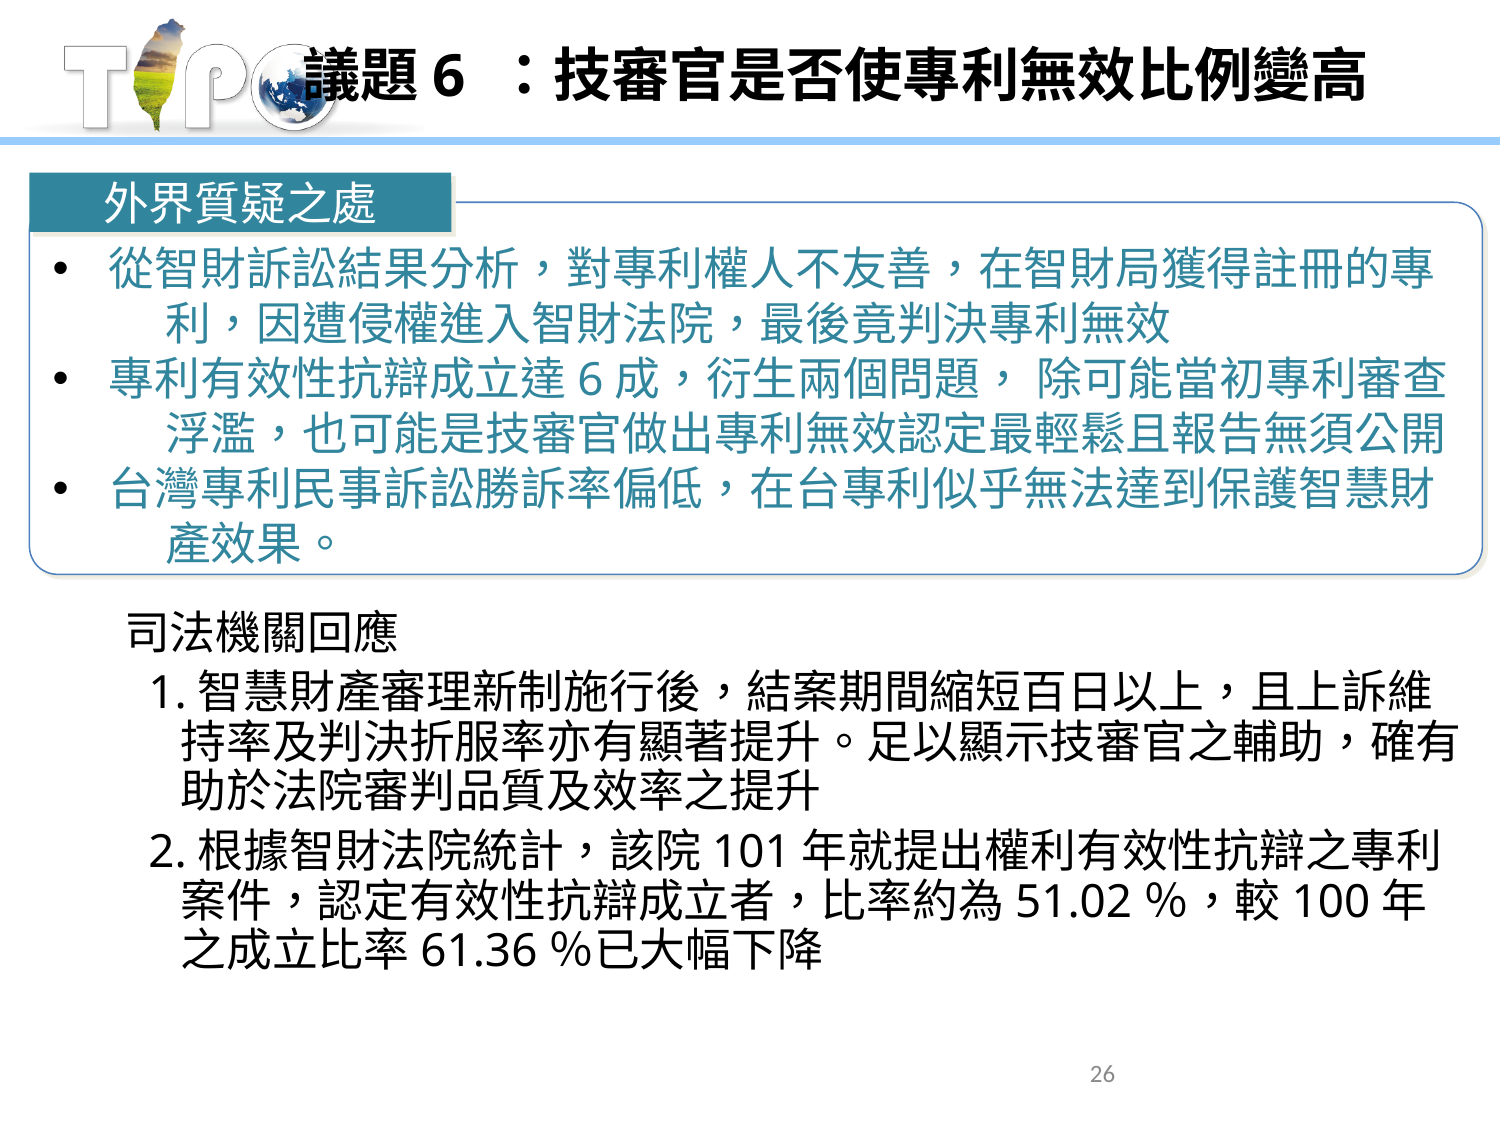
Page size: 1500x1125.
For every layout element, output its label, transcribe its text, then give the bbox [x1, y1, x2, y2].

list 司法機關回應 1.智慧財產審理新制施行後，結案期間縮短百日以上，且上訴維持率及判決折服率亦有顯著提升。足以顯示技審官之輔助，確有助於法院審判品質及效率之提升 2.根據智財法院統計，該院101年就提出權利有效性抗辯之專利案件，認定有效性抗辯成立者，比率約為51.02％，較100年之成立比率61.36％已大幅下降 [53, 551, 1483, 1059]
text_box 25 [1074, 1042, 1426, 1103]
text_box 從智財訴訟結果分析，對專利權人不友善，在智財局獲得註冊的專利，因遭侵權進入智財法院，最後竟判決專利無效 專利有效性抗辯成立達6成，衍生兩個問題， 除可能當初專利審查浮濫，也可能是技審官做出專利無效認定最輕鬆且報告無須公開 台灣專利民事訴訟勝訴率偏低，在台專利似乎無法達到保護智慧財產效果。 [29, 202, 1483, 575]
text_box 外界質疑之處 [29, 172, 452, 232]
list 司法機關回應 1.智慧財產審理新制施行後，結案期間縮短百日以上，且上訴維持率及判決折服率亦有顯著提升。足以顯示技審官之輔助，確有助於法院審判品質及效率之提升 2.根據智財法院統計，該院101年就提出權利有效性抗辯之專利案件，認定有效性抗辯成立者，比率約為51.02％，較100年之成立比率61.36％已大幅下降 [53, 118, 1483, 225]
title 議題6 ：技審官是否使專利無效比例變高 [171, 30, 1500, 135]
